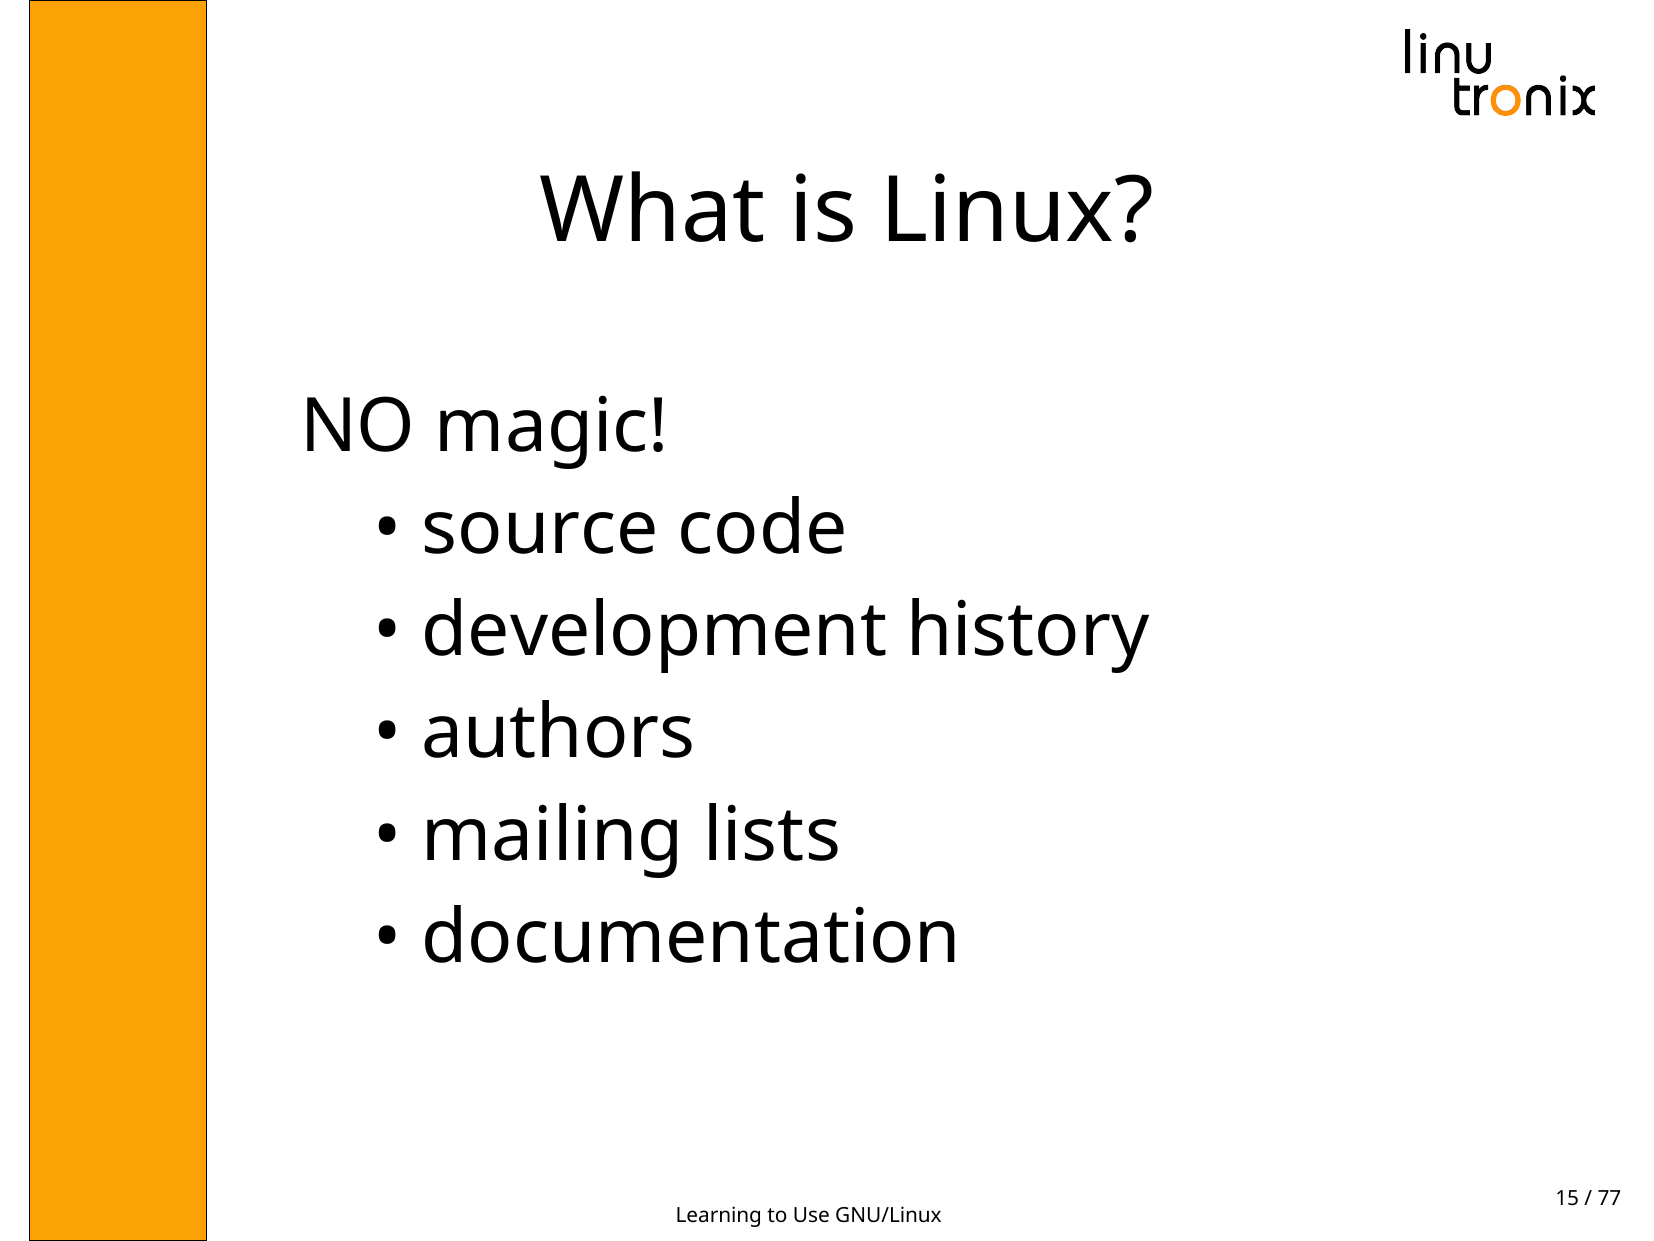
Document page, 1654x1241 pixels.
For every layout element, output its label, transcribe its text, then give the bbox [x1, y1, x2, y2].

text_box What is Linux? [539, 143, 1209, 263]
text_box NO magic! • source code • development history • authors • mailing lists • documentation [300, 370, 1219, 956]
picture [1405, 29, 1595, 116]
